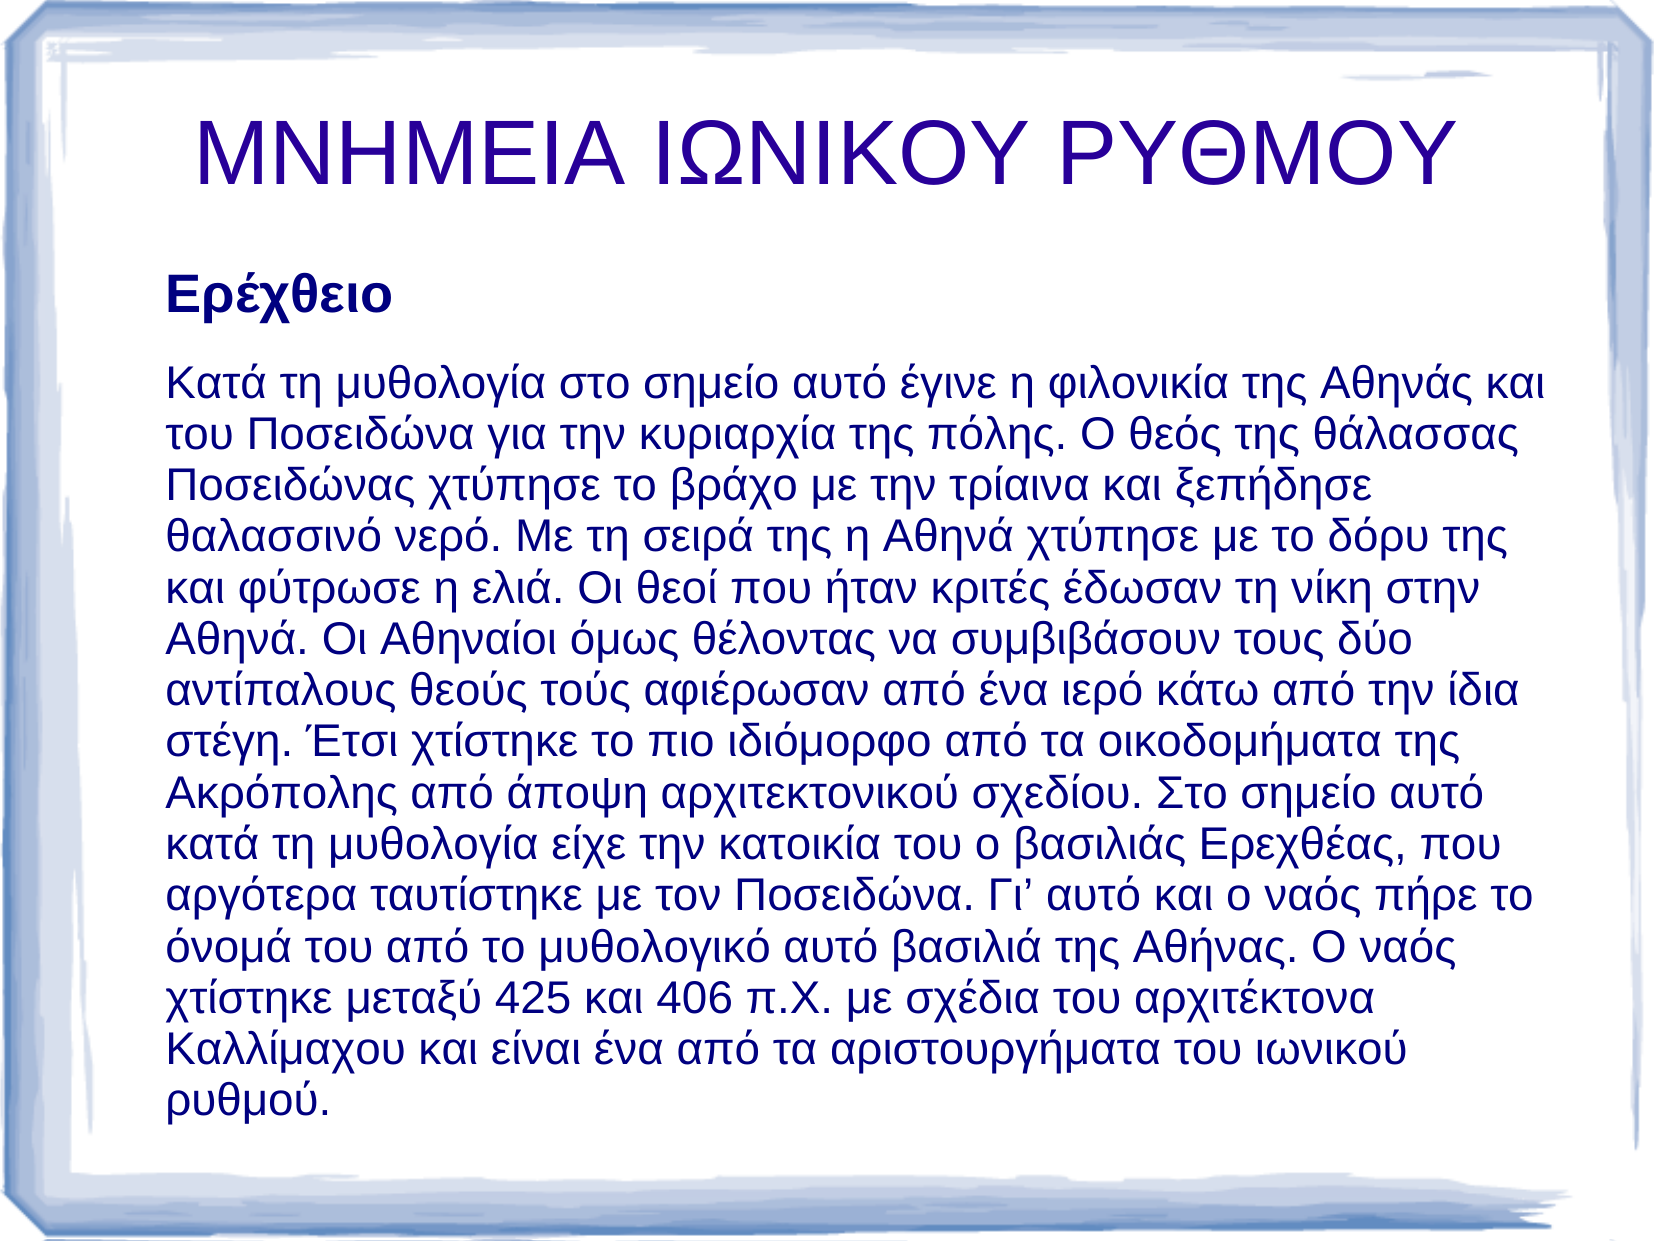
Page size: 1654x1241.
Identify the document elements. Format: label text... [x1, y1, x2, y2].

title ΜΝΗΜΕΙΑ ΙΩΝΙΚΟΥ ΡΥΘΜΟΥ [82, 49, 1571, 257]
picture [0, 0, 1654, 1241]
list Ερέχθειο Κατά τη μυθολογία στο σημείο αυτό έγινε η φιλονικία της Αθηνάς και του Ποσειδώνα για την κυριαρχία της πόλης. Ο θεός της θάλασσας Ποσειδώνας χτύπησε το βράχο με την τρίαινα και ξεπήδησε θαλασσινό νερό. Με τη σειρά της η Αθηνά χτύπησε με το δόρυ της και φύτρωσε η ελιά. Οι θεοί που ήταν κριτές έδωσαν τη νίκη στην Αθηνά. Οι Αθηναίοι όμως θέλοντας να συμβιβάσουν τους δύο αντίπαλους θεούς τούς αφιέρωσαν από ένα ιερό κάτω από την ίδια στέγη. Έτσι χτίστηκε το πιο ιδιόμορφο από τα οικοδομήματα της Ακρόπολης από άποψη αρχιτεκτονικού σχεδίου. Στο σημείο αυτό κατά τη μυθολογία είχε την κατοικία του ο βασιλιάς Ερεχθέας, που αργότερα ταυτίστηκε με τον Ποσειδώνα. Γι’ αυτό και ο ναός πήρε το όνομά του από το μυθολογικό αυτό βασιλιά της Αθήνας. Ο ναός χτίστηκε μεταξύ 425 και 406 π.Χ. με σχέδια του αρχιτέκτονα Καλλίμαχου και είναι ένα από τα αριστουργήματα του ιωνικού ρυθμού. [94, 252, 1548, 1123]
